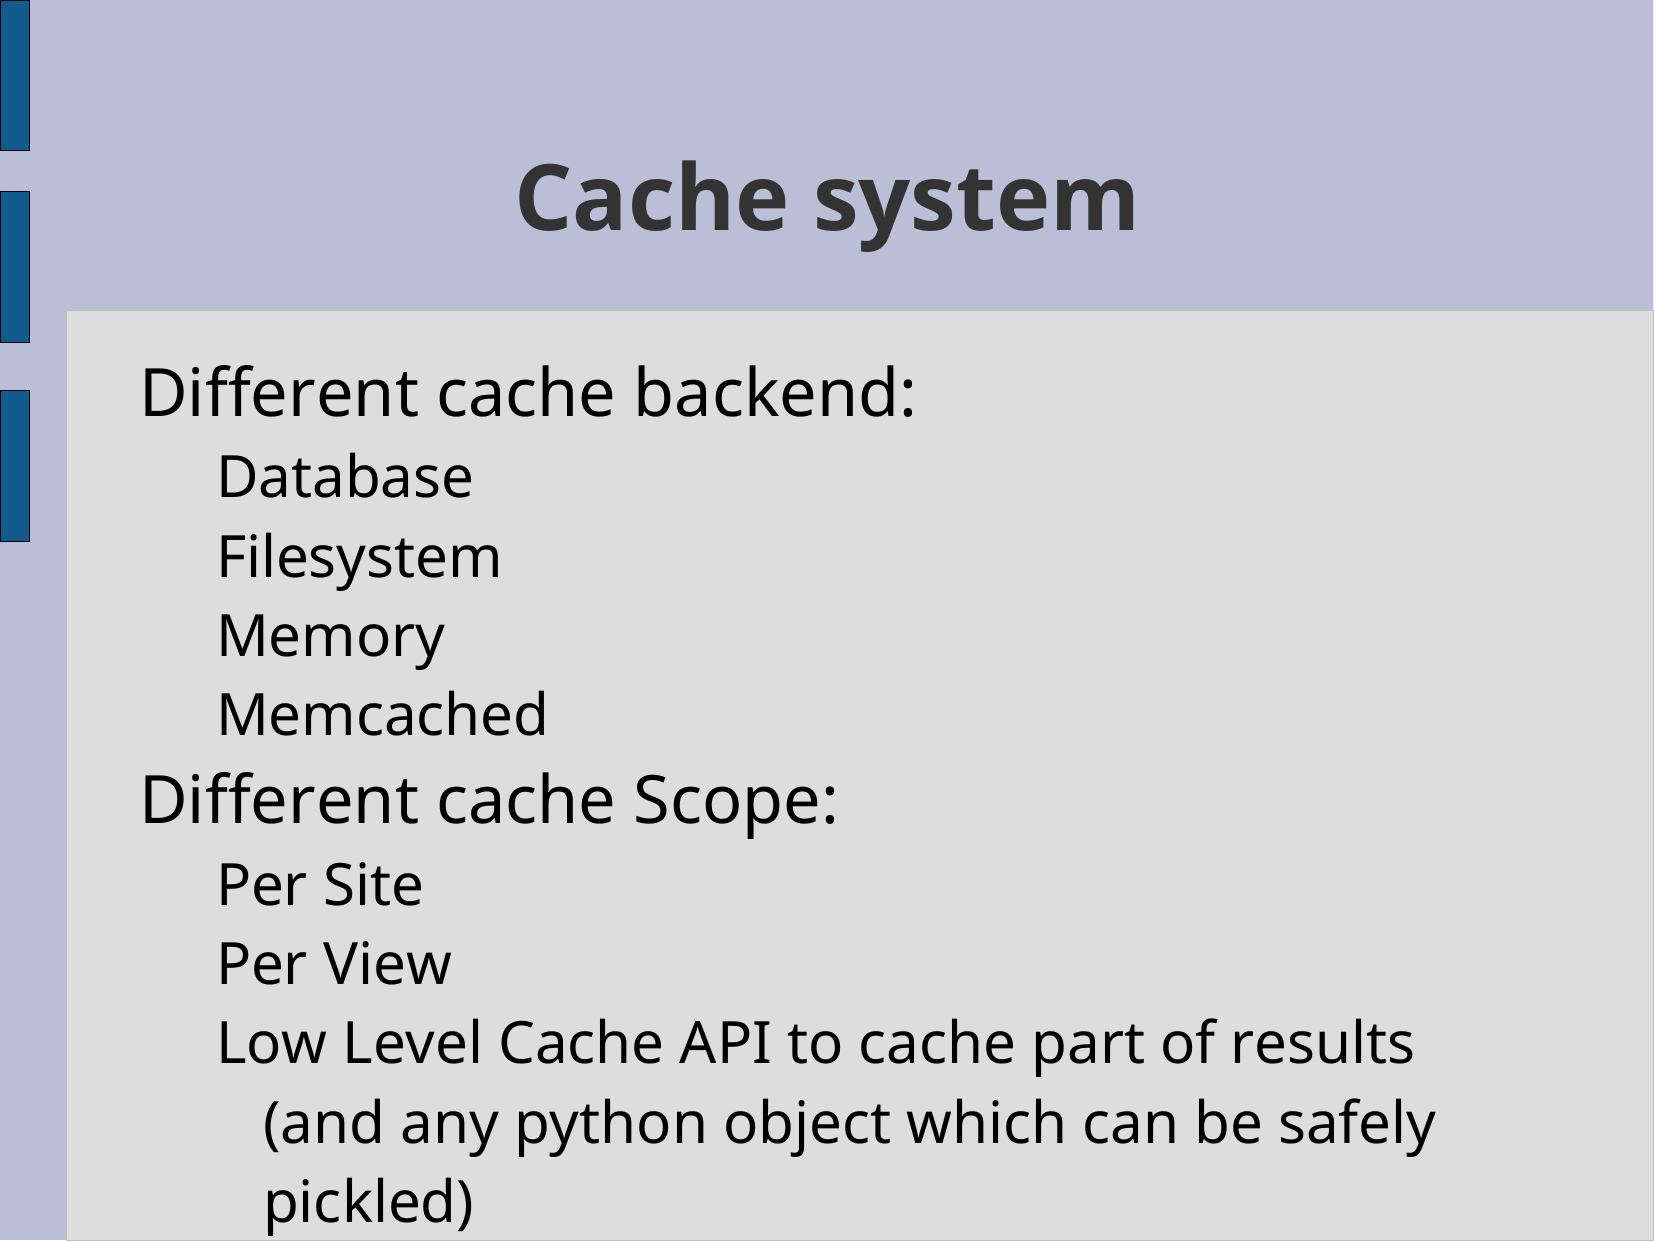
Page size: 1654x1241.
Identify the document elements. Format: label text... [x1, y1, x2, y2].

title Cache system [121, 98, 1534, 291]
list Different cache backend: Database Filesystem Memory Memcached Different cache Scope: Per Site Per View Low Level Cache API to cache part of results (and any python object which can be safely pickled) [121, 344, 1534, 1133]
